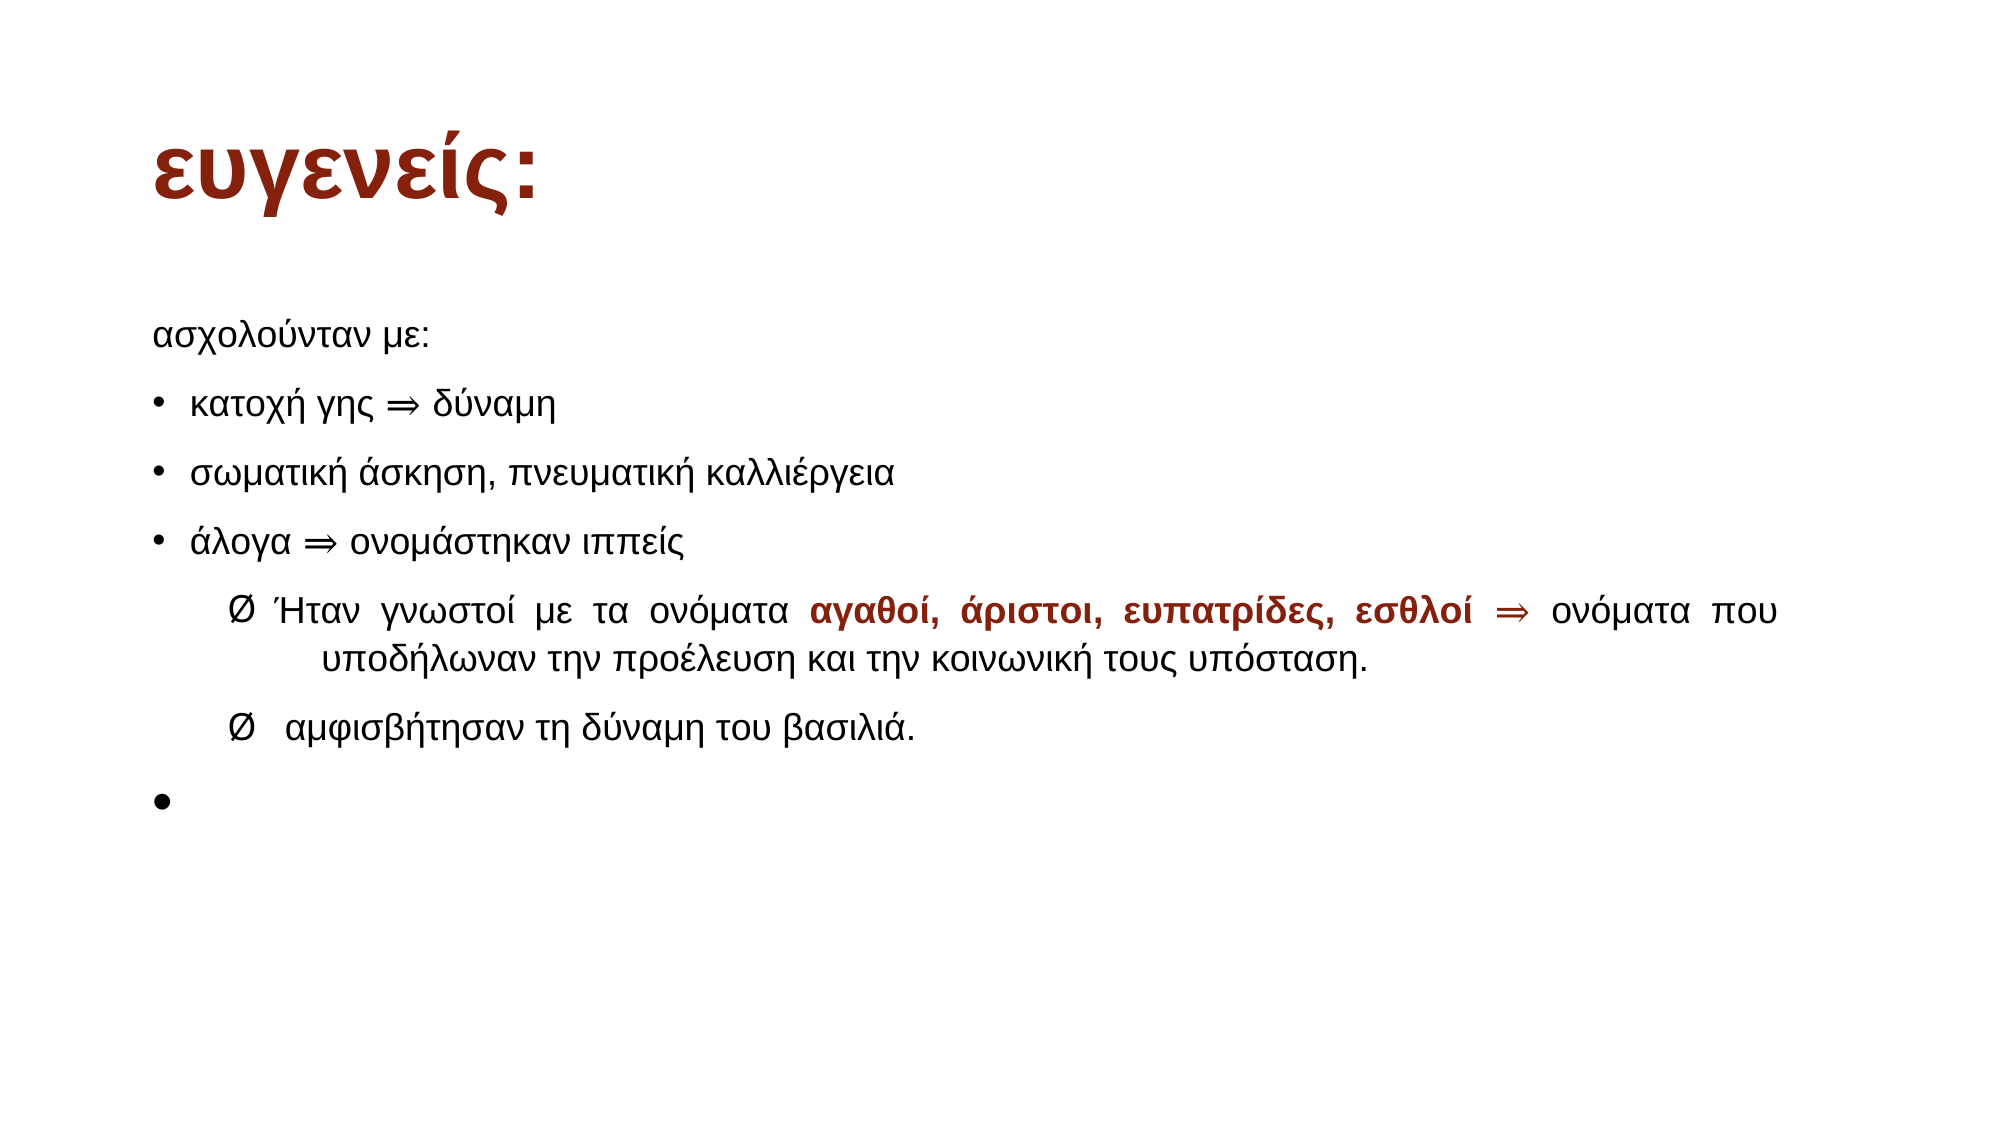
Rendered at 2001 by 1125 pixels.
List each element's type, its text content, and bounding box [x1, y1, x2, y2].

list ασχολούνταν με: κατοχή γης ⇒ δύναμη σωματική άσκηση, πνευματική καλλιέργεια άλογα ⇒ ονομάστηκαν ιππείς Ήταν γνωστοί με τα ονόματα αγαθοί, άριστοι, ευπατρίδες, εσθλοί ⇒ ονόματα που υποδήλωναν την προέλευση και την κοινωνική τους υπόσταση. αμφισβήτησαν τη δύναμη του βασιλιά. [137, 299, 1863, 1014]
title ευγενείς: [137, 59, 1863, 278]
